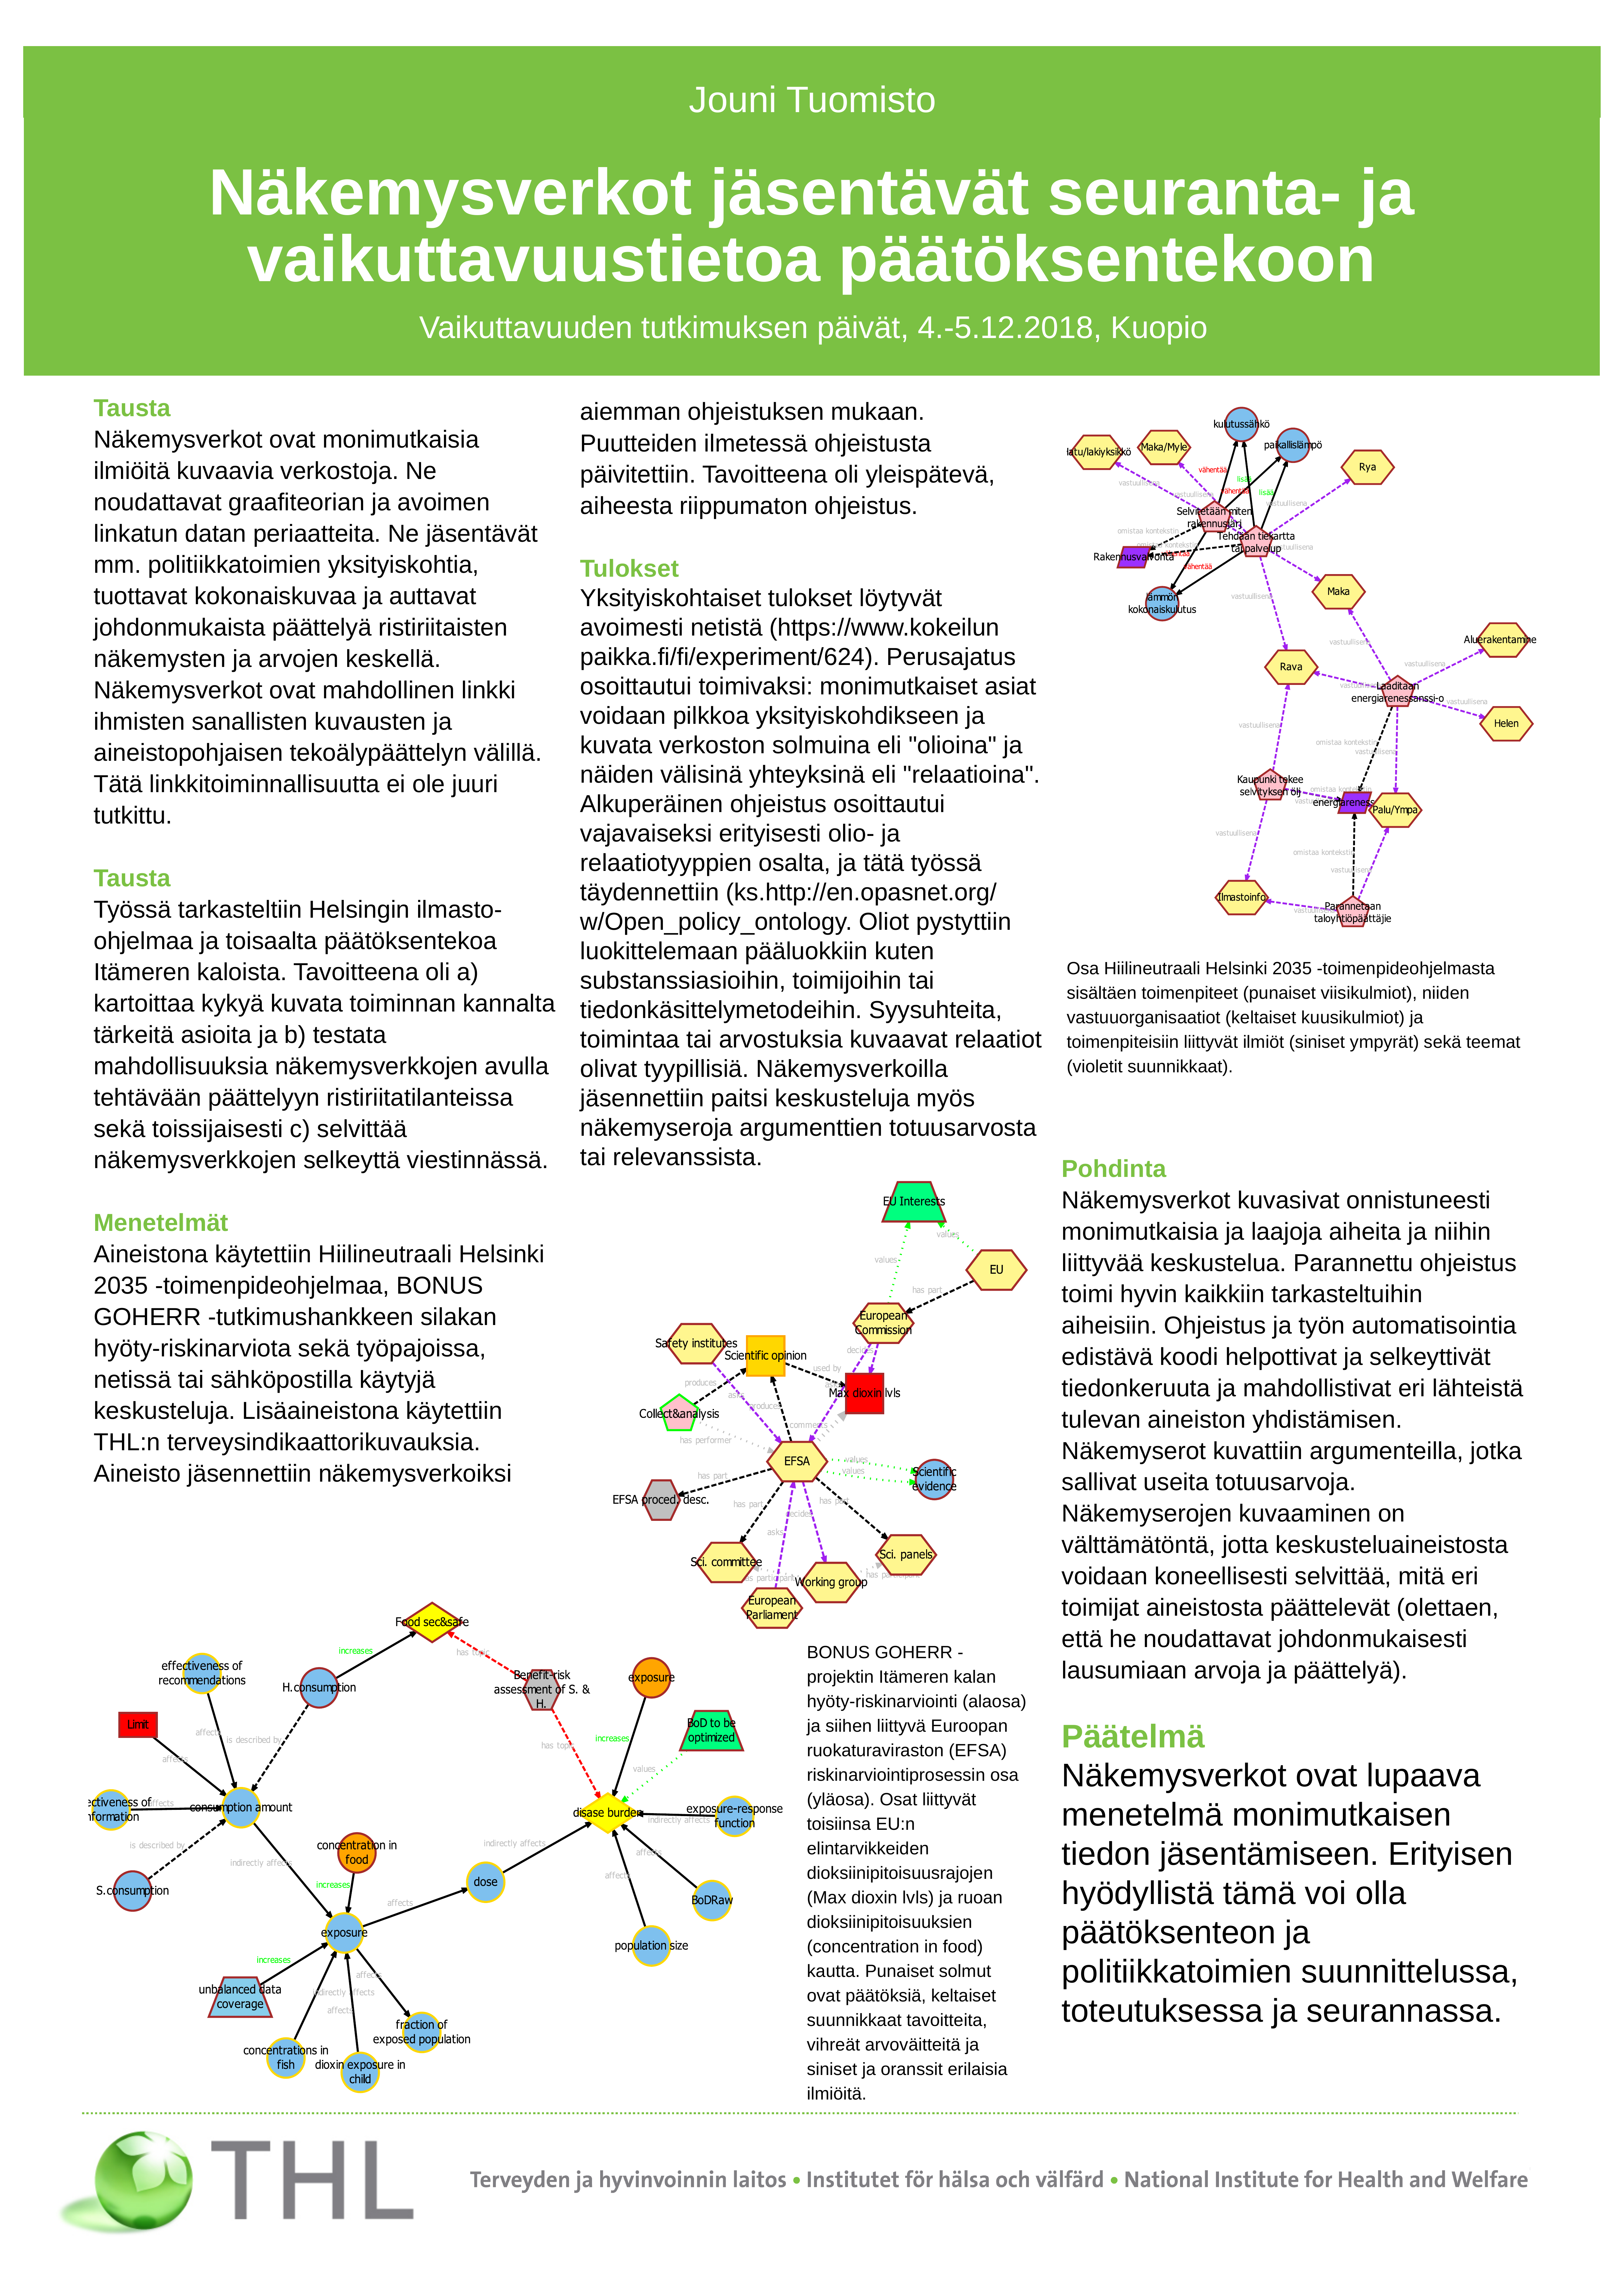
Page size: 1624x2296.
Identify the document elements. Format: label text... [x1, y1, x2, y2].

text_box Pohdinta Näkemysverkot kuvasivat onnistuneesti monimutkaisia ja laajoja aiheita ja niihin liittyvää keskustelua. Parannettu ohjeistus toimi hyvin kaikkiin tarkasteltuihin aiheisiin. Ohjeistus ja työn automatisointia edistävä koodi helpottivat ja selkeyttivät tiedonkeruuta ja mahdollistivat eri lähteistä tulevan aineiston yhdistämisen. Näkemyserot kuvattiin argumenteilla, jotka sallivat useita totuusarvoja. Näkemyserojen kuvaaminen on välttämätöntä, jotta keskusteluaineistosta voidaan koneellisesti selvittää, mitä eri toimijat aineistosta päättelevät (olettaen, että he noudattavat johdonmukaisesti lausumiaan arvoja ja päättelyä). Päätelmä Näkemysverkot ovat lupaava menetelmä monimutkaisen tiedon jäsentämiseen. Erityisen hyödyllistä tämä voi olla päätöksenteon ja politiikkatoimien suunnittelussa, toteutuksessa ja seurannassa. [1061, 1150, 1525, 2271]
text_box BONUS GOHERR -projektin Itämeren kalan hyöty-riskinarviointi (alaosa) ja siihen liittyvä Euroopan ruokaturaviraston (EFSA) riskinarviointiprosessin osa (yläosa). Osat liittyvät toisiinsa EU:n elintarvikkeiden dioksiinipitoisuusrajojen (Max dioxin lvls) ja ruoan dioksiinipitoisuuksien (concentration in food) kautta. Punaiset solmut ovat päätöksiä, keltaiset suunnikkaat tavoitteita, vihreät arvoväitteitä ja siniset ja oranssit erilaisia ilmiöitä. [807, 1637, 1027, 2058]
picture [823, 2091, 827, 2097]
picture [836, 2091, 841, 2097]
title Näkemysverkot jäsentävät seuranta- ja vaikuttavuustietoa päätöksentekoon [24, 113, 1600, 376]
picture [818, 2091, 821, 2097]
text_box Osa Hiilineutraali Helsinki 2035 -toimenpideohjelmasta sisältäen toimenpiteet (punaiset viisikulmiot), niiden vastuuorganisaatiot (keltaiset kuusikulmiot) ja toimenpiteisiin liittyvät ilmiöt (siniset ympyrät) sekä teemat (violetit suunnikkaat). [1067, 953, 1530, 1085]
picture [1525, 2167, 1530, 2195]
text_box Tausta Näkemysverkot ovat monimutkaisia ilmiöitä kuvaavia verkostoja. Ne noudattavat graafiteorian ja avoimen linkatun datan periaatteita. Ne jäsentävät mm. politiikkatoimien yksityiskohtia, tuottavat kokonaiskuvaa ja auttavat johdonmukaista päättelyä ristiriitaisten näkemysten ja arvojen keskellä. Näkemysverkot ovat mahdollinen linkki ihmisten sanallisten kuvausten ja aineistopohjaisen tekoälypäättelyn välillä. Tätä linkkitoiminnallisuutta ei ole juuri tutkittu. Tausta Työssä tarkasteltiin Helsingin ilmasto-ohjelmaa ja toisaalta päätöksentekoa Itämeren kaloista. Tavoitteena oli a) kartoittaa kykyä kuvata toiminnan kannalta tärkeitä asioita ja b) testata mahdollisuuksia näkemysverkkojen avulla tehtävään päättelyyn ristiriitatilanteissa sekä toissijaisesti c) selvittää näkemysverkkojen selkeyttä viestinnässä. Menetelmät Aineistona käytettiin Hiilineutraali Helsinki 2035 -toimenpideohjelmaa, BONUS GOHERR -tutkimushankkeen silakan hyöty-riskinarviota sekä työpajoissa, netissä tai sähköpostilla käytyjä keskusteluja. Lisäaineistona käytettiin THL:n terveysindikaattorikuvauksia. Aineisto jäsennettiin näkemysverkoiksi [93, 390, 557, 1553]
picture [854, 2095, 859, 2097]
text_box aiemman ohjeistuksen mukaan. Puutteiden ilmetessä ohjeistusta päivitettiin. Tavoitteena oli yleispätevä, aiheesta riippumaton ohjeistus. Tulokset Yksityiskohtaiset tulokset löytyvät avoimesti netistä (https://www.kokeilun paikka.fi/fi/experiment/624). Perusajatus osoittautui toimivaksi: monimutkaiset asiat voidaan pilkkoa yksityiskohdikseen ja kuvata verkoston solmuina eli "olioina" ja näiden välisinä yhteyksinä eli "relaatioina". Alkuperäinen ohjeistus osoittautui vajavaiseksi erityisesti olio- ja relaatiotyyppien osalta, ja tätä työssä täydennettiin (ks.http://en.opasnet.org/ w/Open_policy_ontology. Oliot pystyttiin luokittelemaan pääluokkiin kuten substanssiasioihin, toimijoihin tai tiedonkäsittelymetodeihin. Syysuhteita, toimintaa tai arvostuksia kuvaavat relaatiot olivat tyypillisiä. Näkemysverkoilla jäsennettiin paitsi keskusteluja myös näkemyseroja argumenttien totuusarvosta tai relevanssista. [580, 394, 1044, 1630]
text_box Jouni Tuomisto [69, 81, 1556, 122]
picture [468, 2167, 1061, 2195]
picture [1067, 403, 1536, 934]
text_box Vaikuttavuuden tutkimuksen päivät, 4.-5.12.2018, Kuopio [70, 306, 1557, 347]
picture [23, 1178, 1031, 2269]
